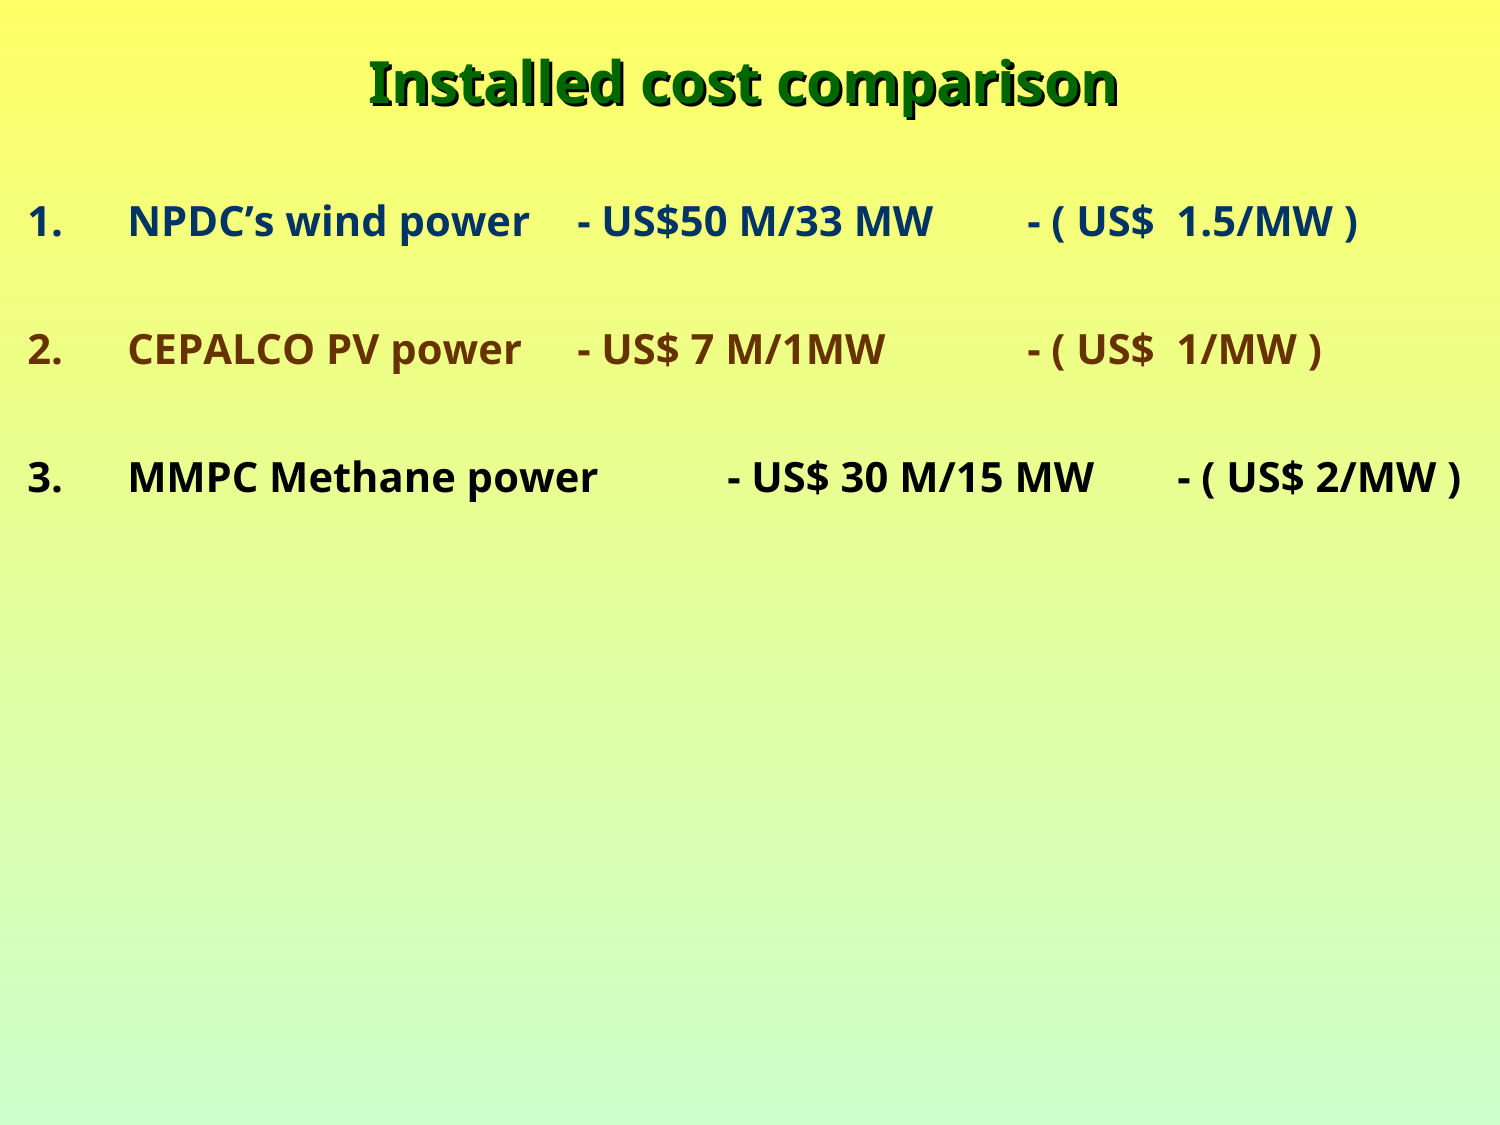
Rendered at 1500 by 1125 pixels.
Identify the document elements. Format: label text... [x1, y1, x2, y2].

subtitle Installed cost comparison [12, 37, 1475, 138]
text_box NPDC’s wind power - US$50 M/33 MW - ( US$ 1.5/MW ) CEPALCO PV power - US$ 7 M/1MW - ( US$ 1/MW ) MMPC Methane power - US$ 30 M/15 MW - ( US$ 2/MW ) [12, 187, 1500, 1026]
